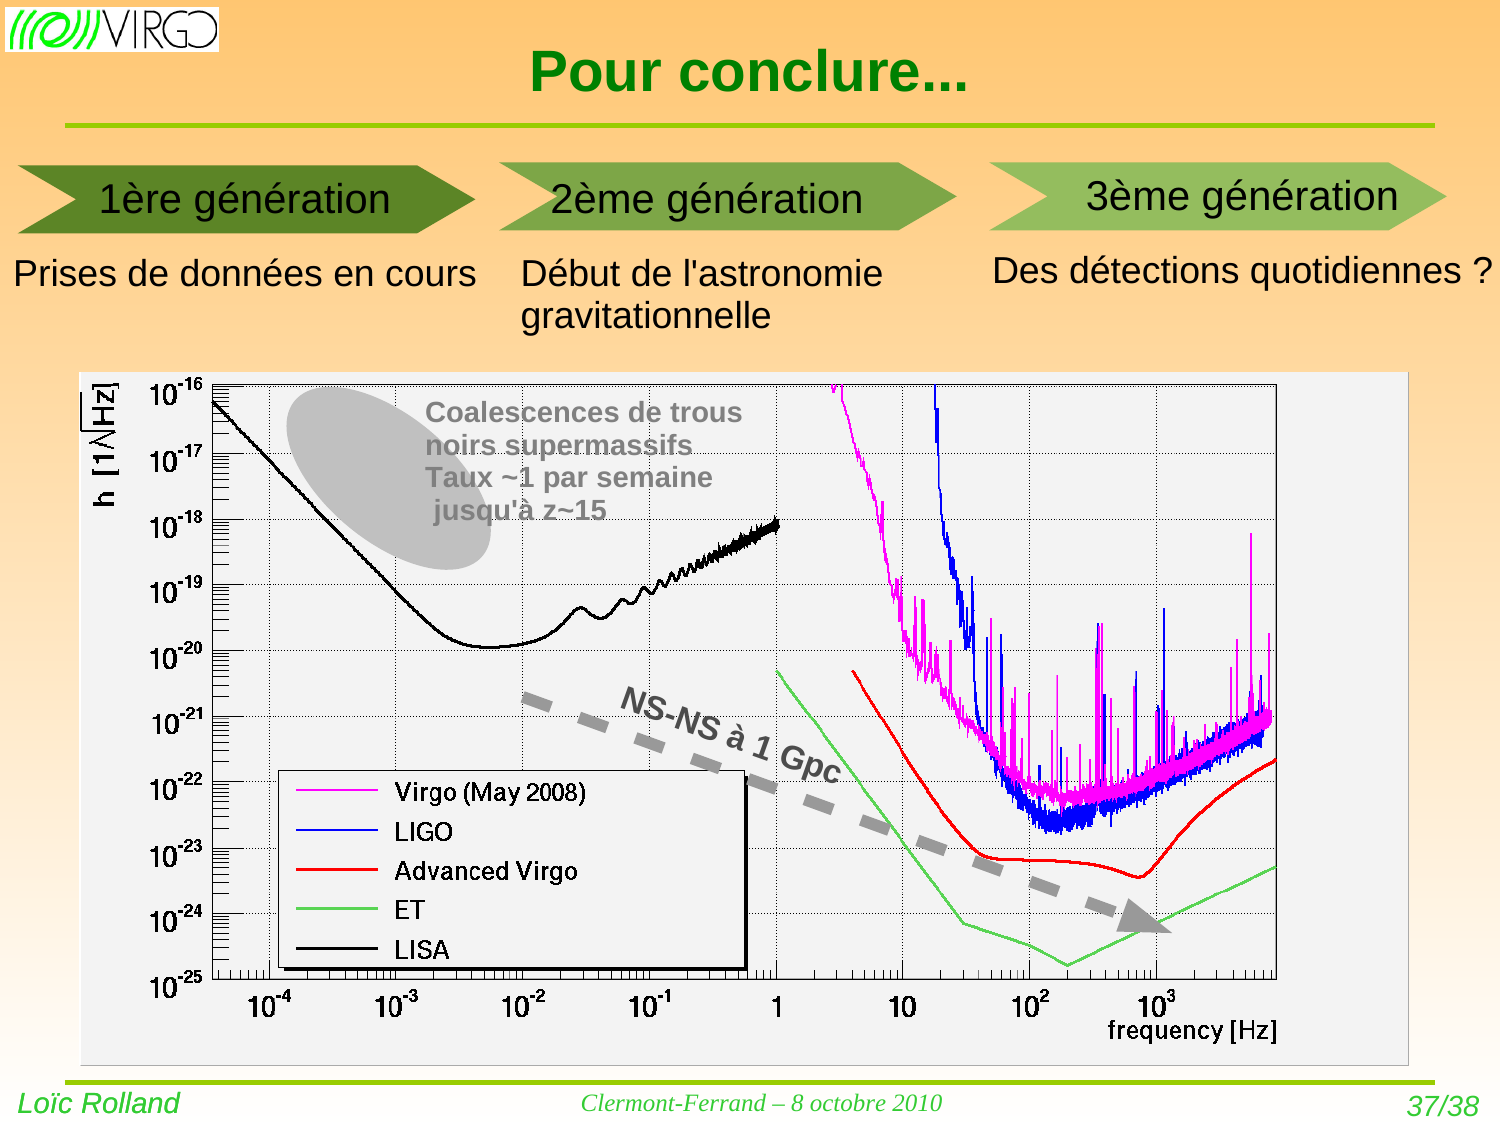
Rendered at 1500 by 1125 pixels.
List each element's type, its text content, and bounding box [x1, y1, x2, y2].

text_box [286, 386, 480, 570]
text_box NS-NS à 1 Gpc [599, 667, 865, 806]
title Pour conclure... [75, 7, 1426, 135]
text_box 2ème génération Début de l'astronomie gravitationnelle [505, 168, 945, 344]
picture [5, 7, 75, 52]
text_box Coalescences de trous noirs supermassifs Taux ~1 par semaine jusqu'à z~15 [410, 388, 813, 559]
text_box [499, 162, 909, 168]
picture [79, 372, 1409, 1066]
text_box [945, 189, 957, 204]
text_box 1ère génération Prises de données en cours [0, 168, 492, 302]
text_box 3ème génération Des détections quotidiennes ? [977, 165, 1500, 300]
